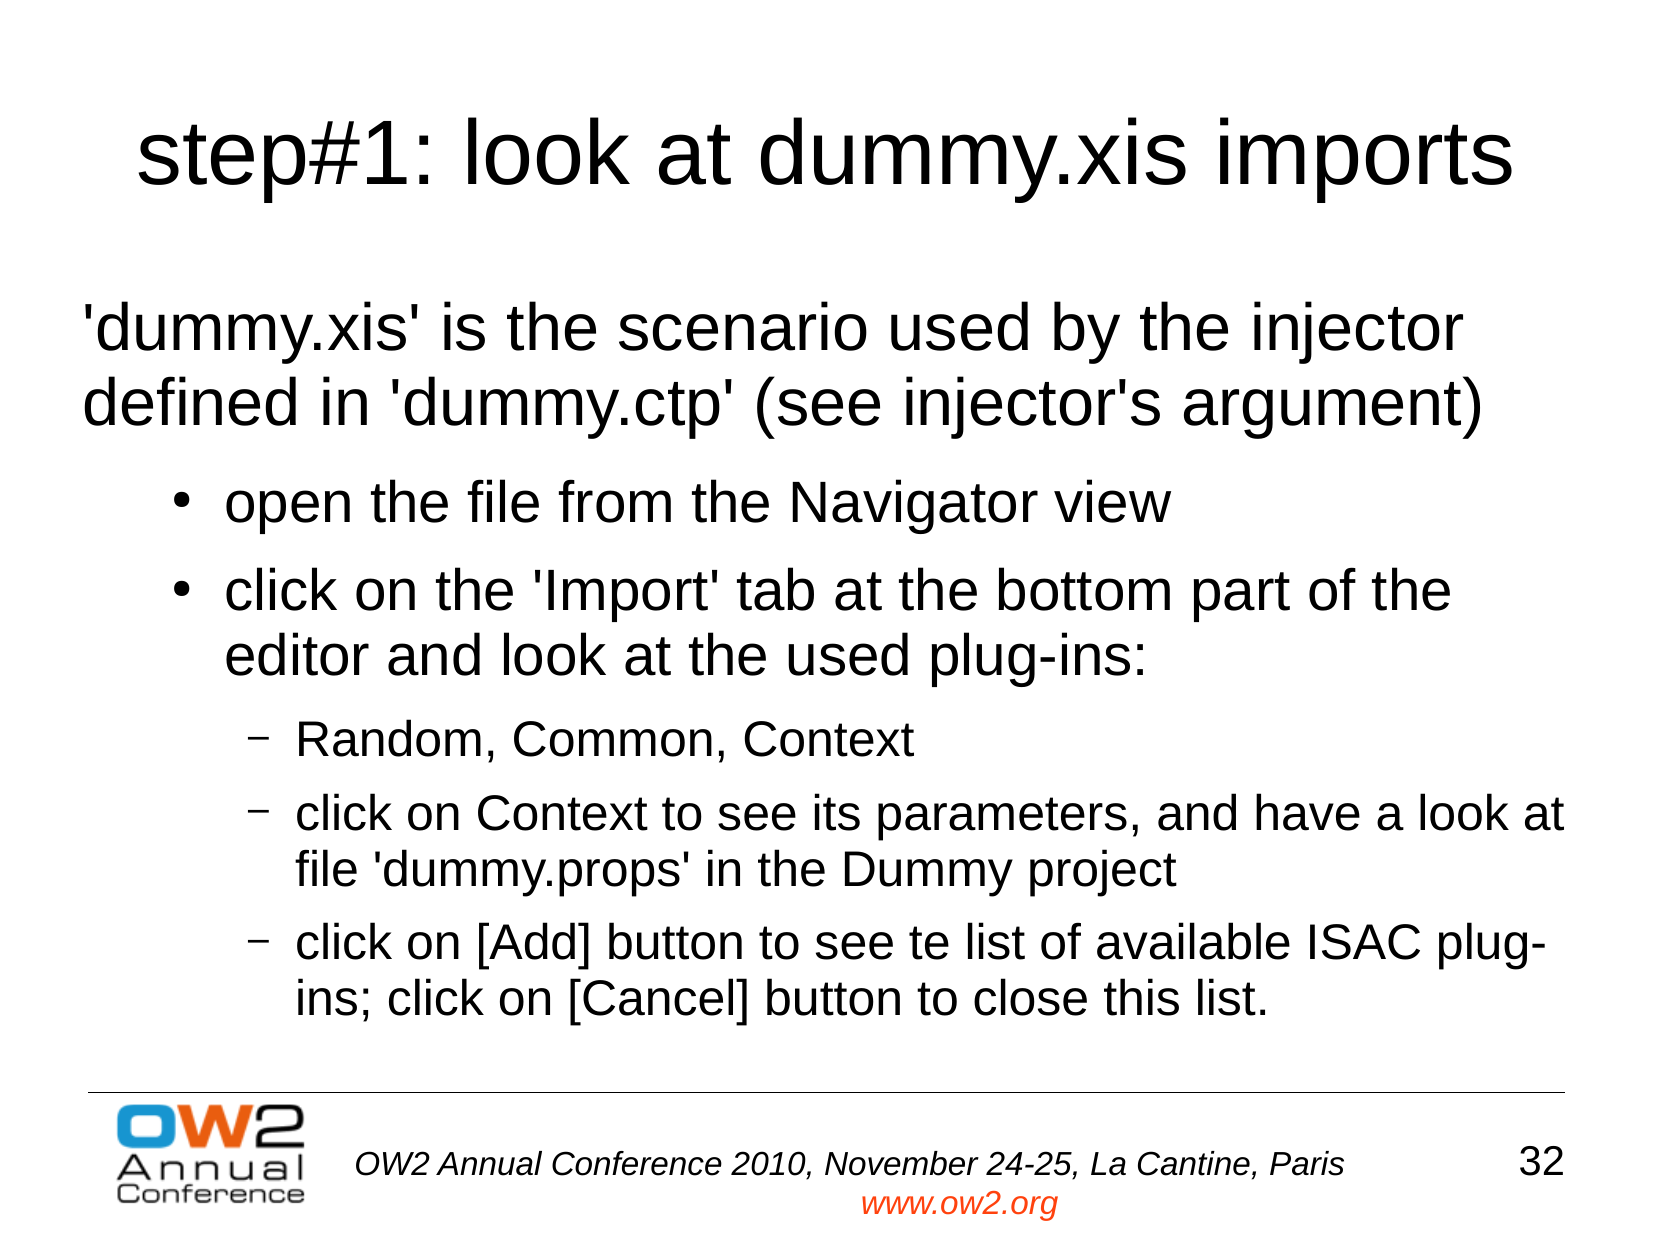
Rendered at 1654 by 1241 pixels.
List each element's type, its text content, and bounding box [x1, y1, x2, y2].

list 'dummy.xis' is the scenario used by the injector defined in 'dummy.ctp' (see injector's argument) open the file from the Navigator view click on the 'Import' tab at the bottom part of the editor and look at the used plug-ins: Random, Common, Context click on Context to see its parameters, and have a look at file 'dummy.props' in the Dummy project click on [Add] button to see te list of available ISAC plug-ins; click on [Cancel] button to close this list. [82, 290, 1571, 1094]
picture [88, 1094, 333, 1213]
title step#1: look at dummy.xis imports [82, 49, 1571, 257]
